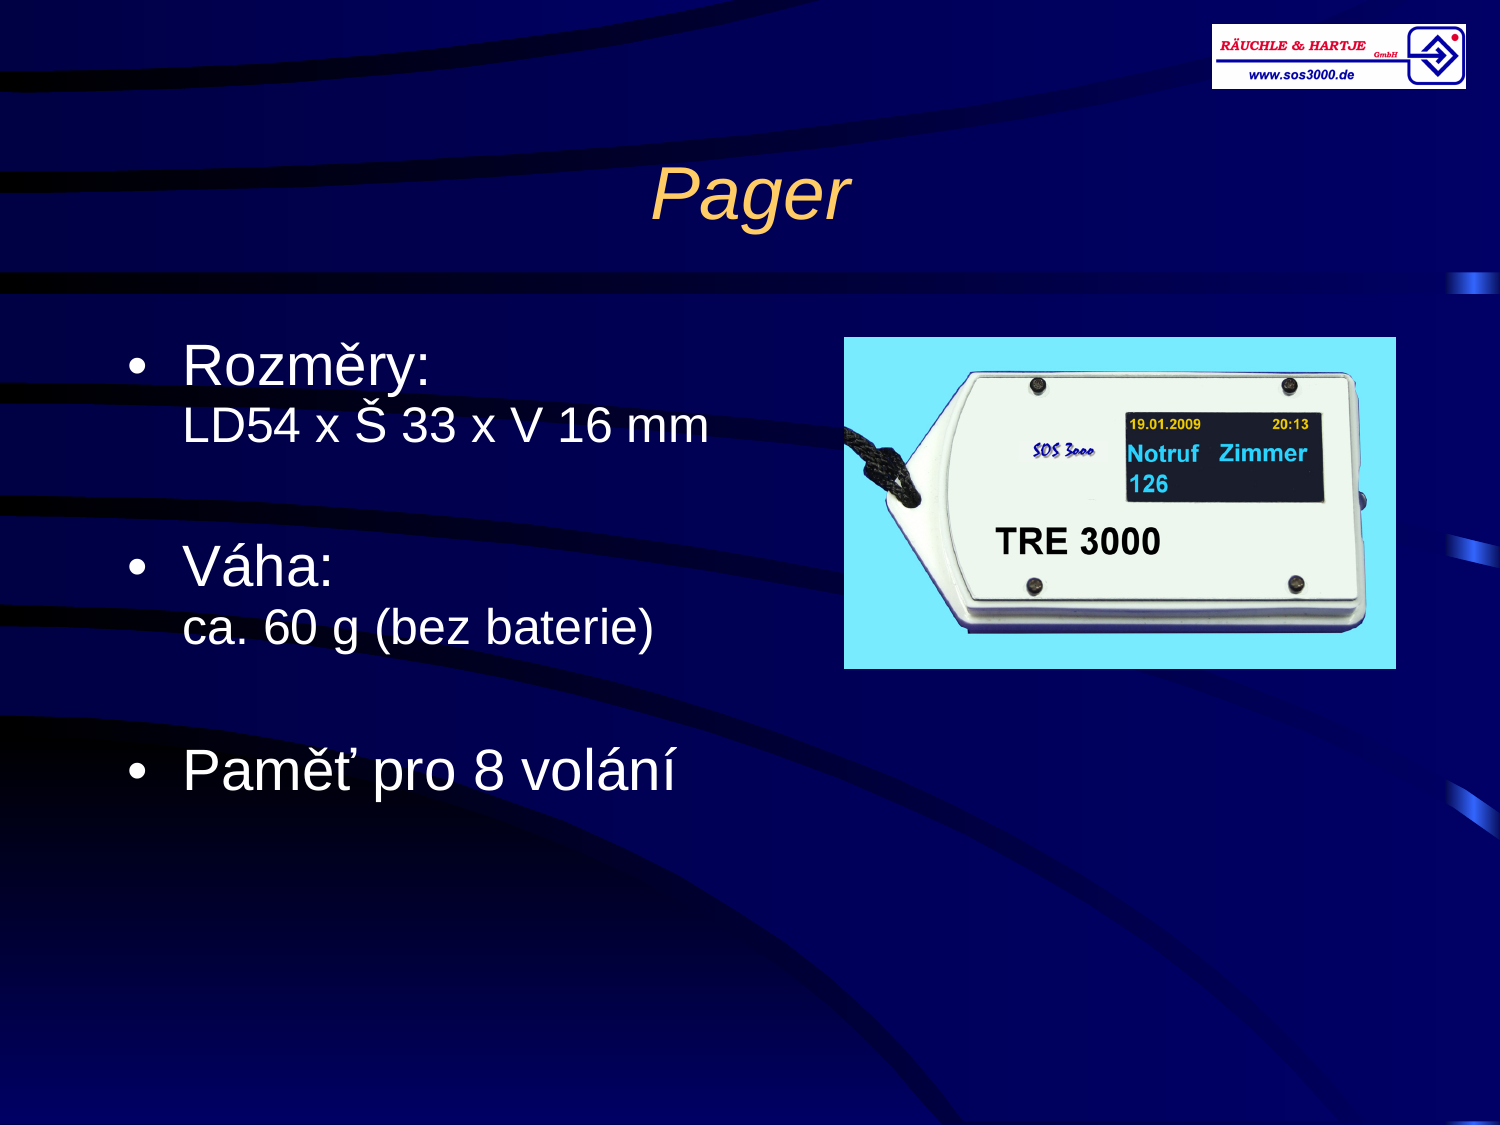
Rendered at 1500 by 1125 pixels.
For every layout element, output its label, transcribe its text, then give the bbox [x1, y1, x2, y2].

picture [1212, 24, 1466, 89]
picture [844, 337, 1396, 669]
list Rozměry: LD54 x Š 33 x V 16 mm Váha: ca. 60 g (bez baterie) Paměť pro 8 volání [112, 324, 810, 1001]
title Pager [112, 99, 1388, 288]
